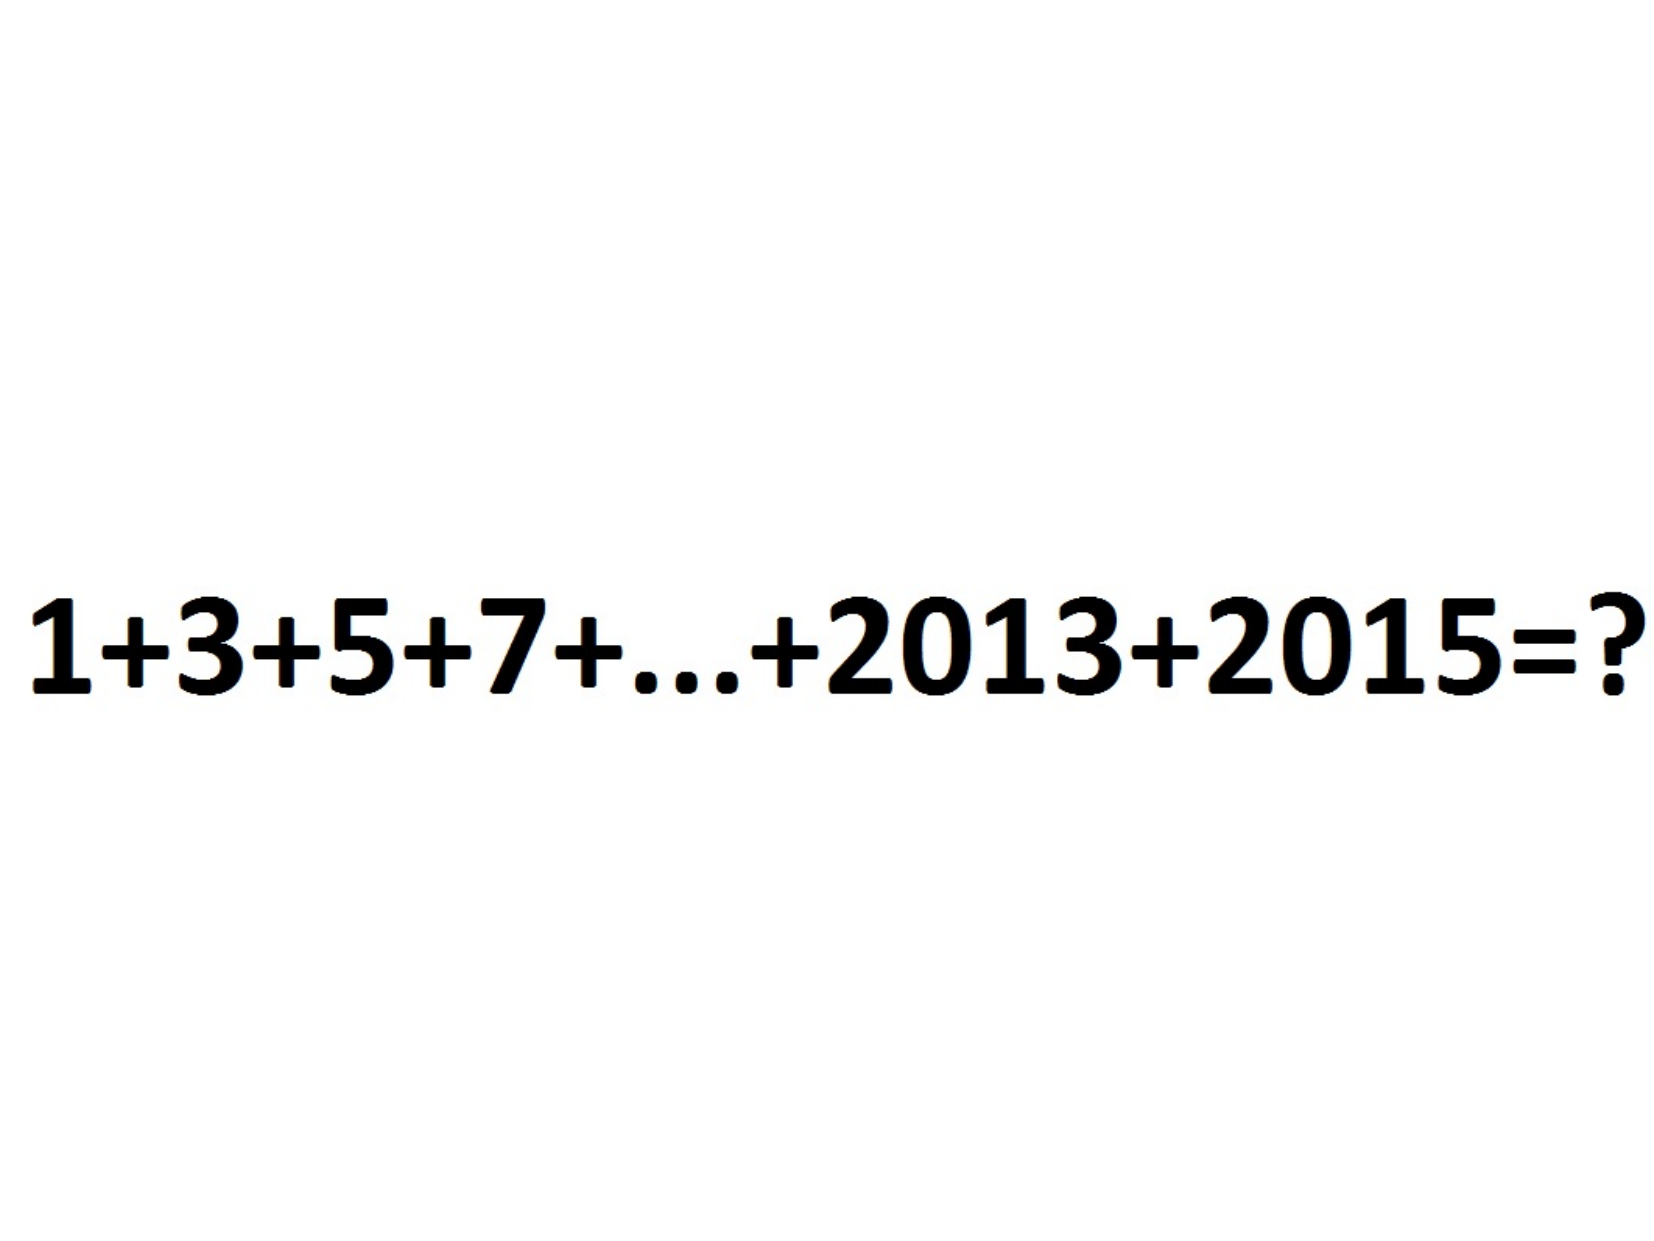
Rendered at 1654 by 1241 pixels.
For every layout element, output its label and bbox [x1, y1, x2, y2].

picture [8, 561, 1654, 716]
